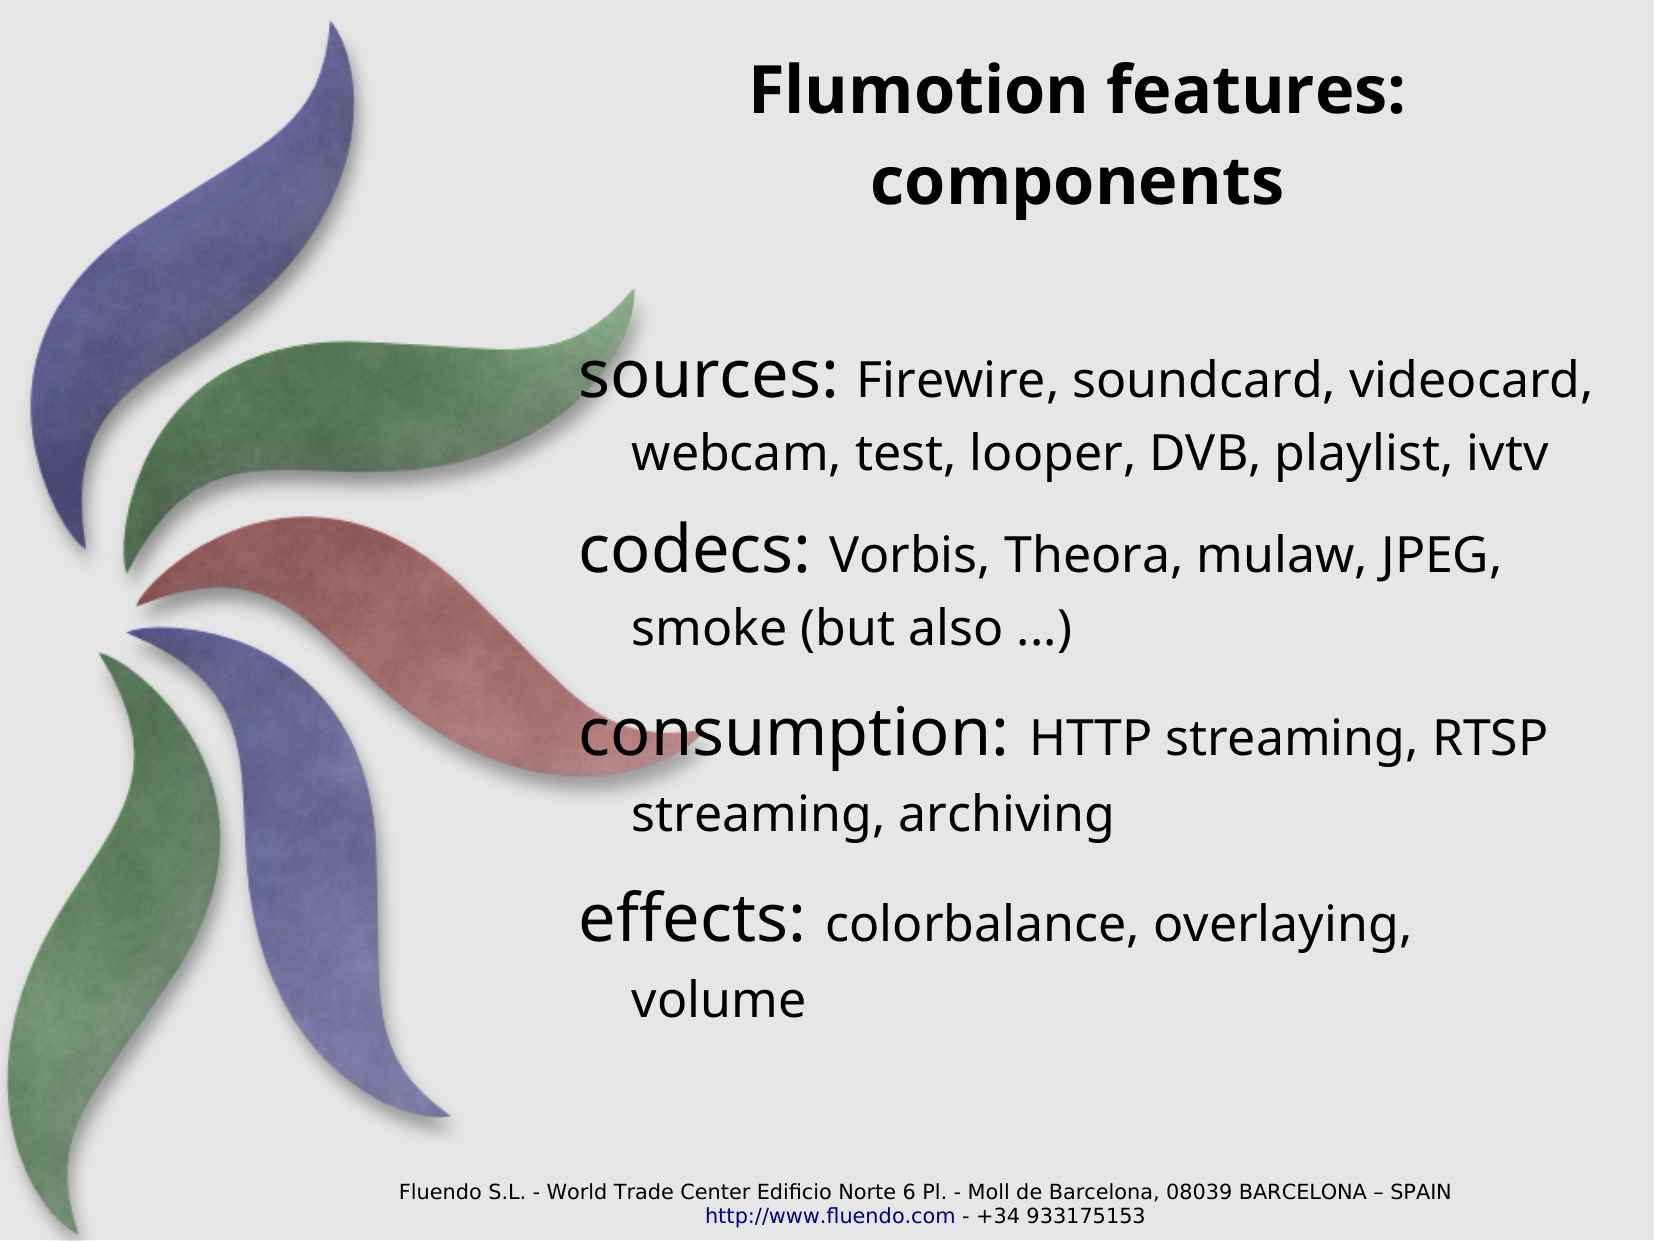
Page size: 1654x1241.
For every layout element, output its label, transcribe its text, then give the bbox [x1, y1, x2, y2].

title Flumotion features: components [560, 55, 1595, 211]
list sources: Firewire, soundcard, videocard, webcam, test, looper, DVB, playlist, ivtv codecs: Vorbis, Theora, mulaw, JPEG, smoke (but also ...) consumption: HTTP streaming, RTSP streaming, archiving effects: colorbalance, overlaying, volume [560, 236, 1595, 1123]
picture [0, 0, 711, 1241]
